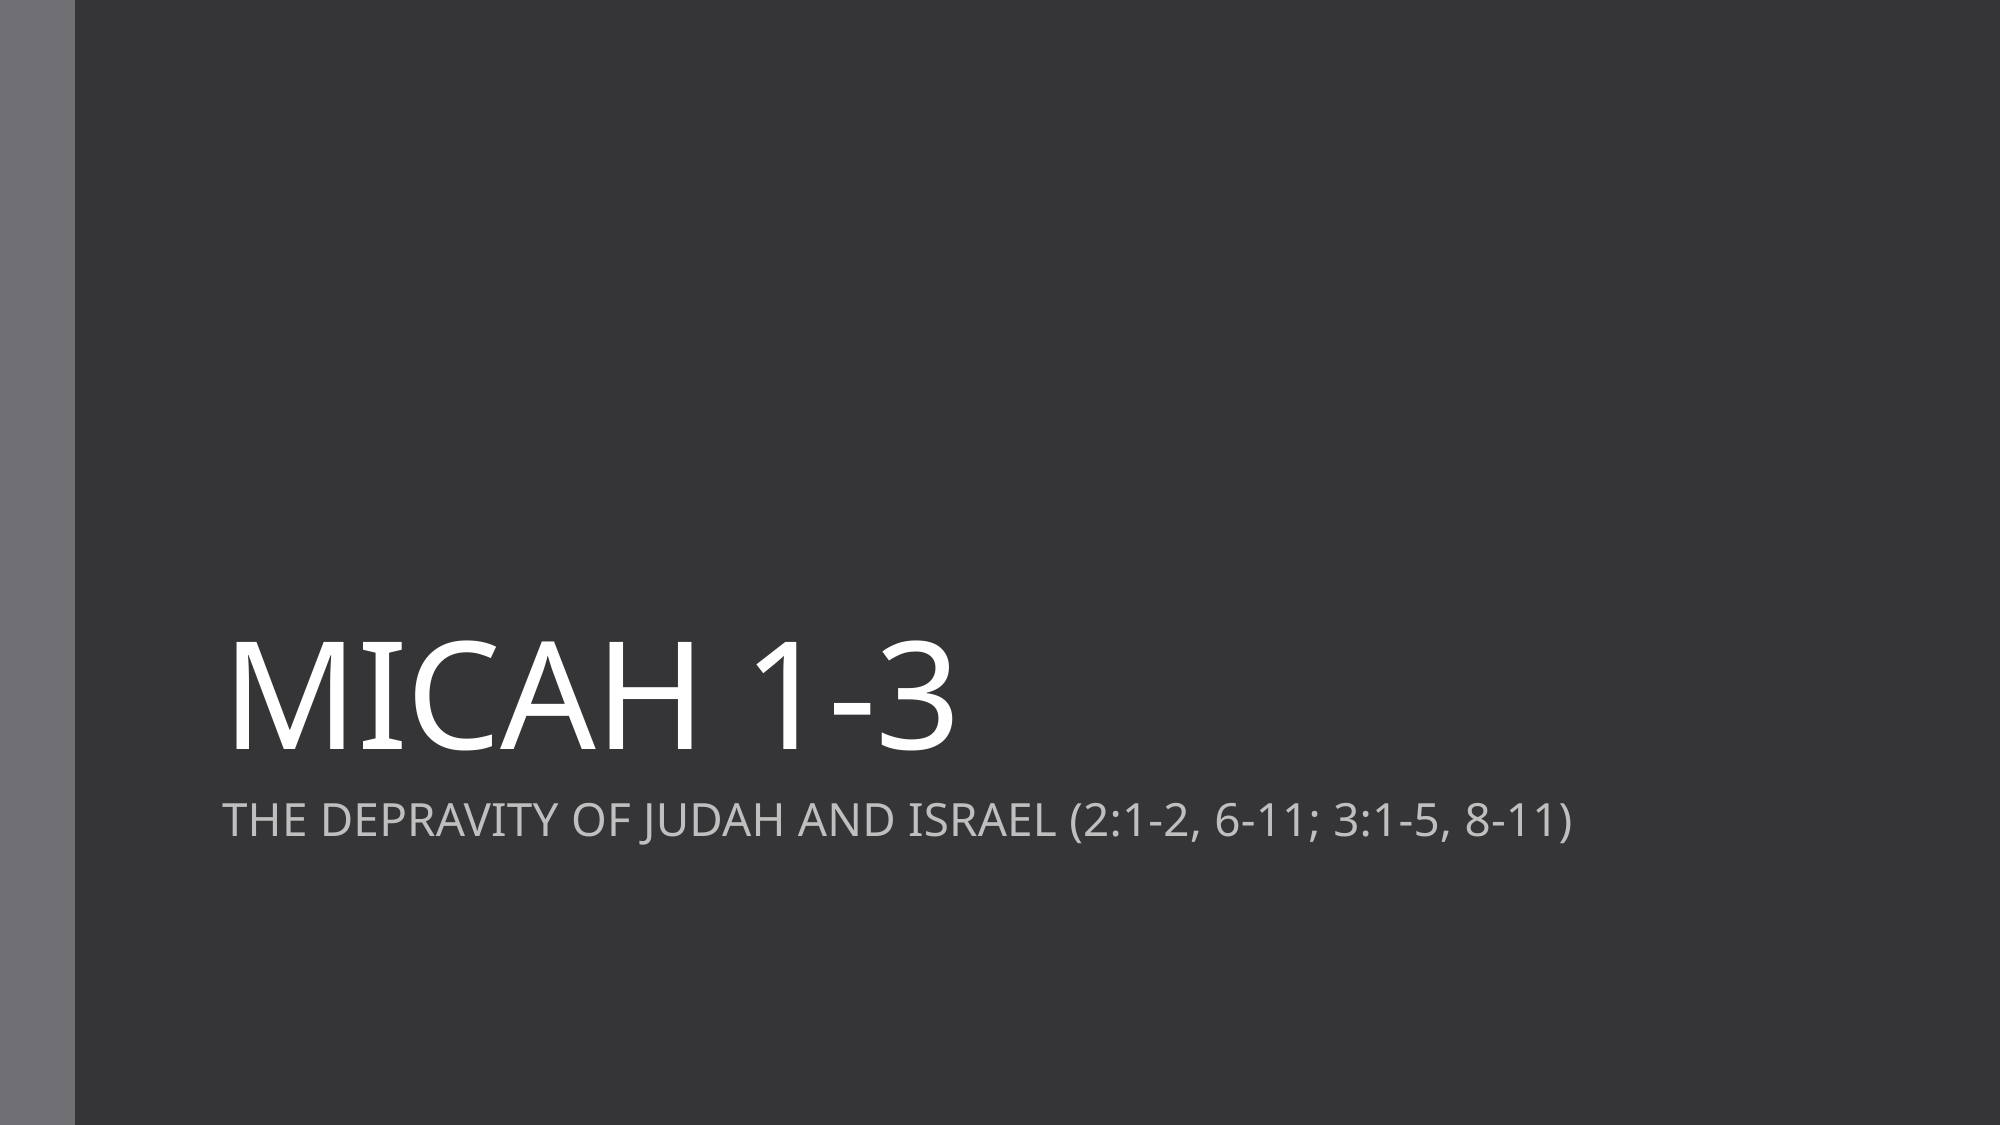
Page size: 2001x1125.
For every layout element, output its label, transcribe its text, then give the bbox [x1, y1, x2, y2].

subtitle THE DEPRAVITY OF JUDAH AND ISRAEL (2:1-2, 6-11; 3:1-5, 8-11) [206, 787, 1752, 1066]
title MICAH 1-3 [206, 124, 1752, 787]
